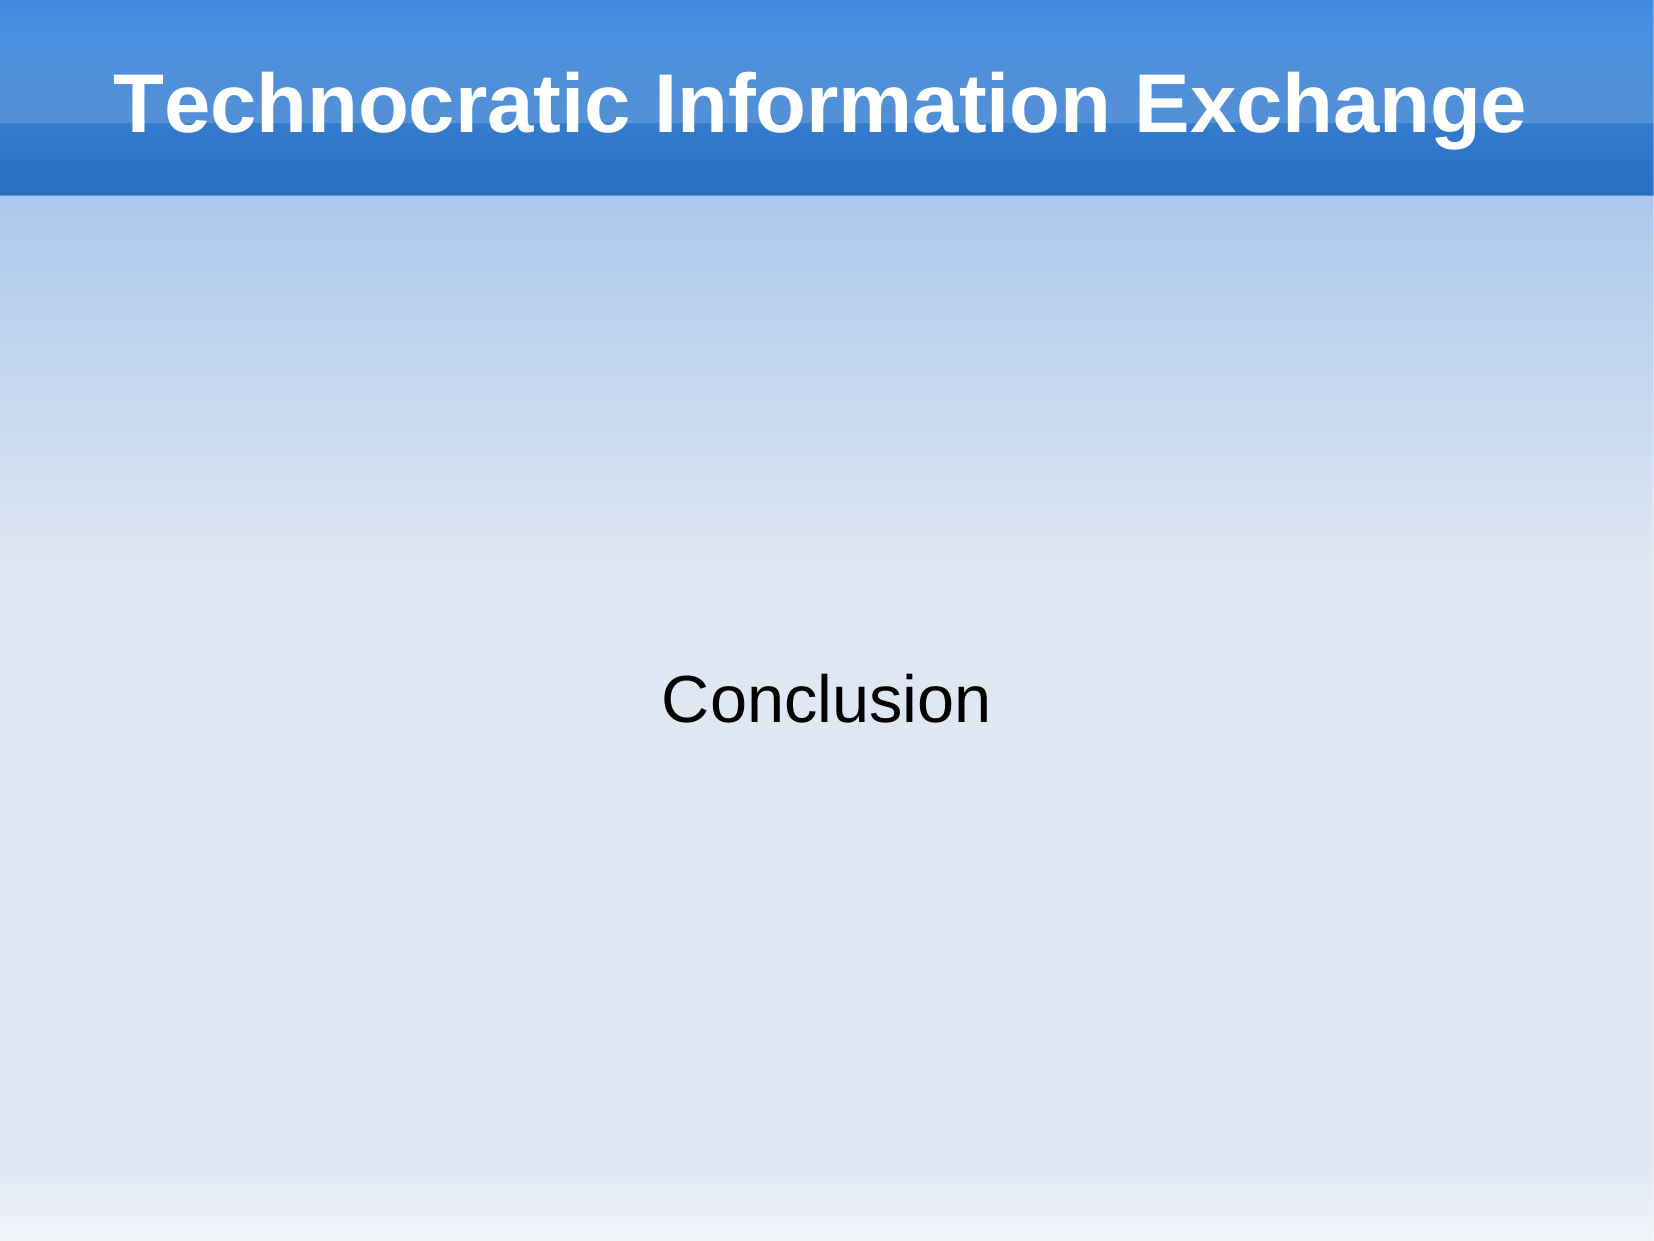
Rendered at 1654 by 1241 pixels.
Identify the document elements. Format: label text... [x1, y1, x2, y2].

picture [0, 0, 1654, 1241]
title Technocratic Information Exchange [76, 0, 1565, 208]
subtitle Conclusion [82, 297, 1571, 1102]
